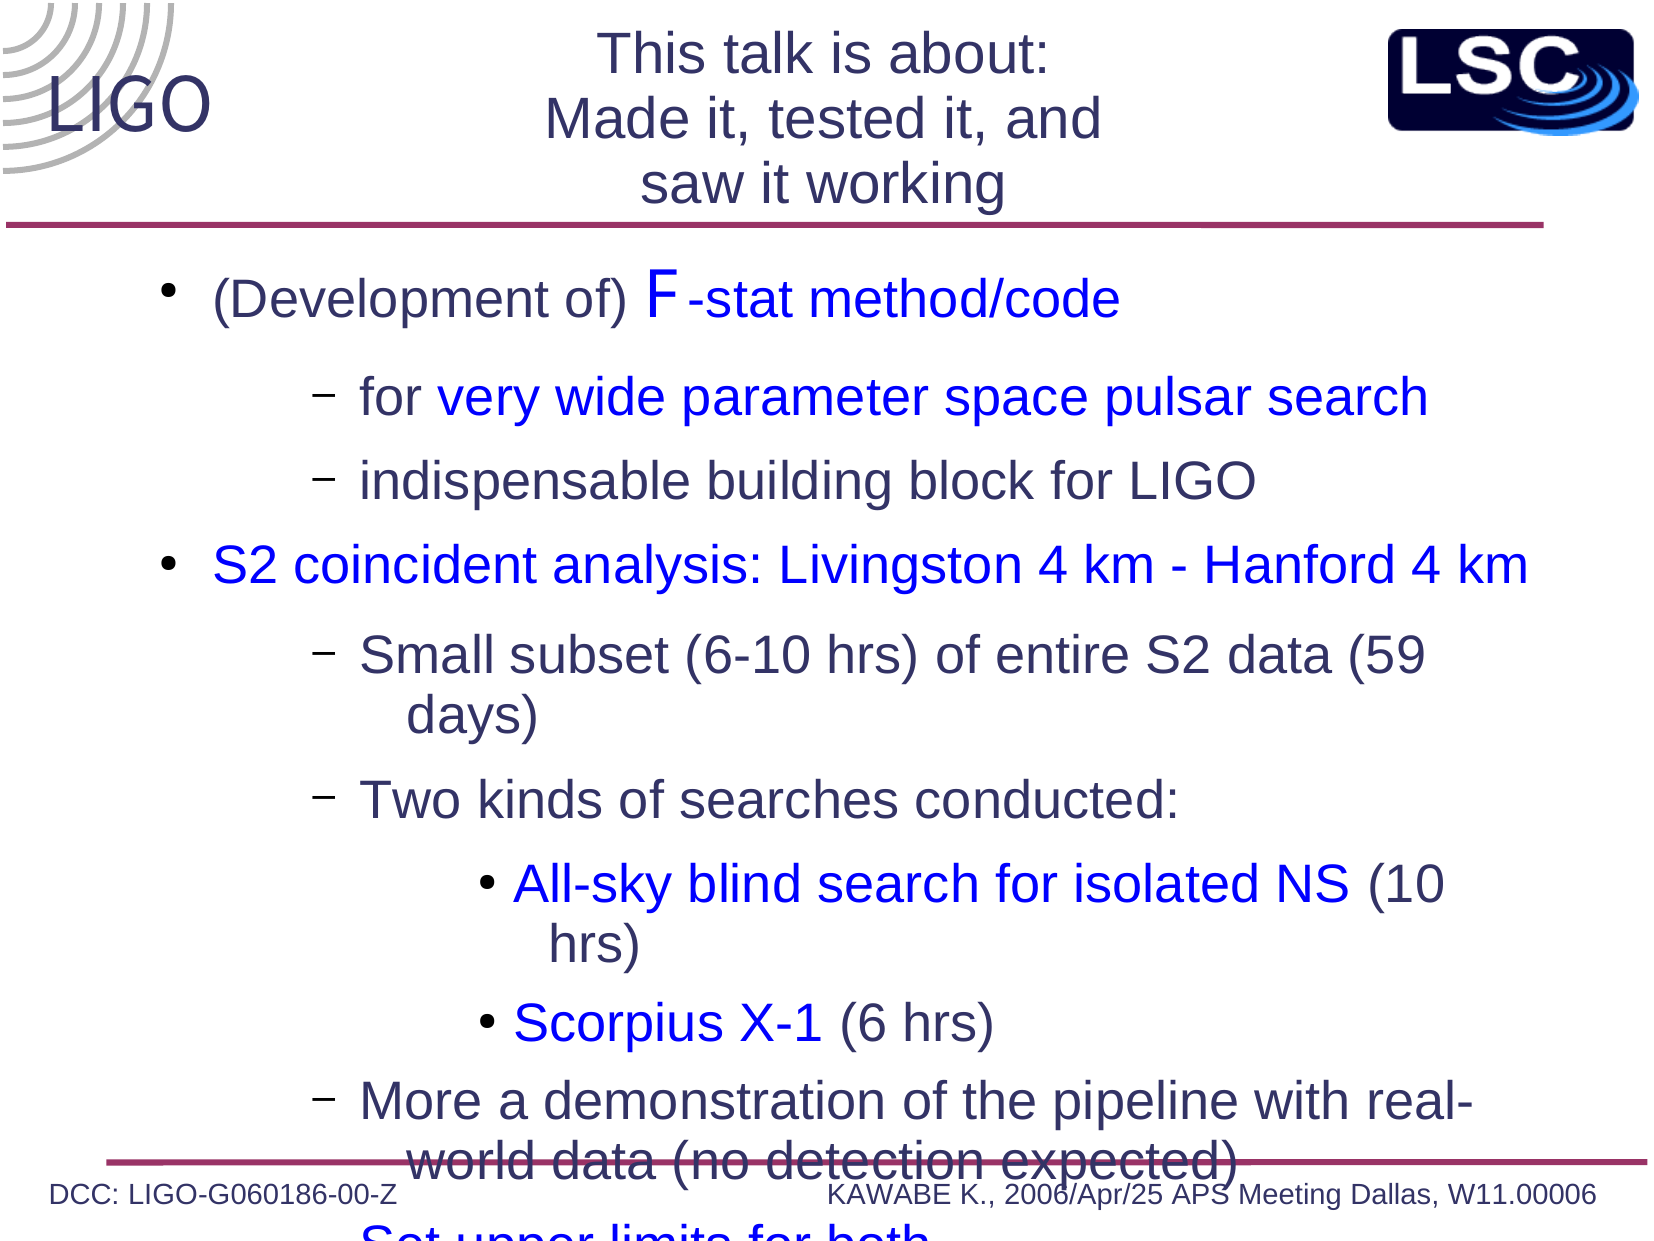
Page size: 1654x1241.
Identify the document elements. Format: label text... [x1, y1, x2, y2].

picture [1462, 29, 1639, 136]
title This talk is about: Made it, tested it, and saw it working [186, 14, 1462, 222]
list (Development of) F -stat method/code for very wide parameter space pulsar search indispensable building block for LIGO S2 coincident analysis: Livingston 4 km - Hanford 4 km Small subset (6-10 hrs) of entire S2 data (59 days) Two kinds of searches conducted: All-sky blind search for isolated NS (10 hrs) Scorpius X-1 (6 hrs) More a demonstration of the pipeline with real-world data (no detection expected) Set upper limits for both [123, 246, 1536, 1136]
